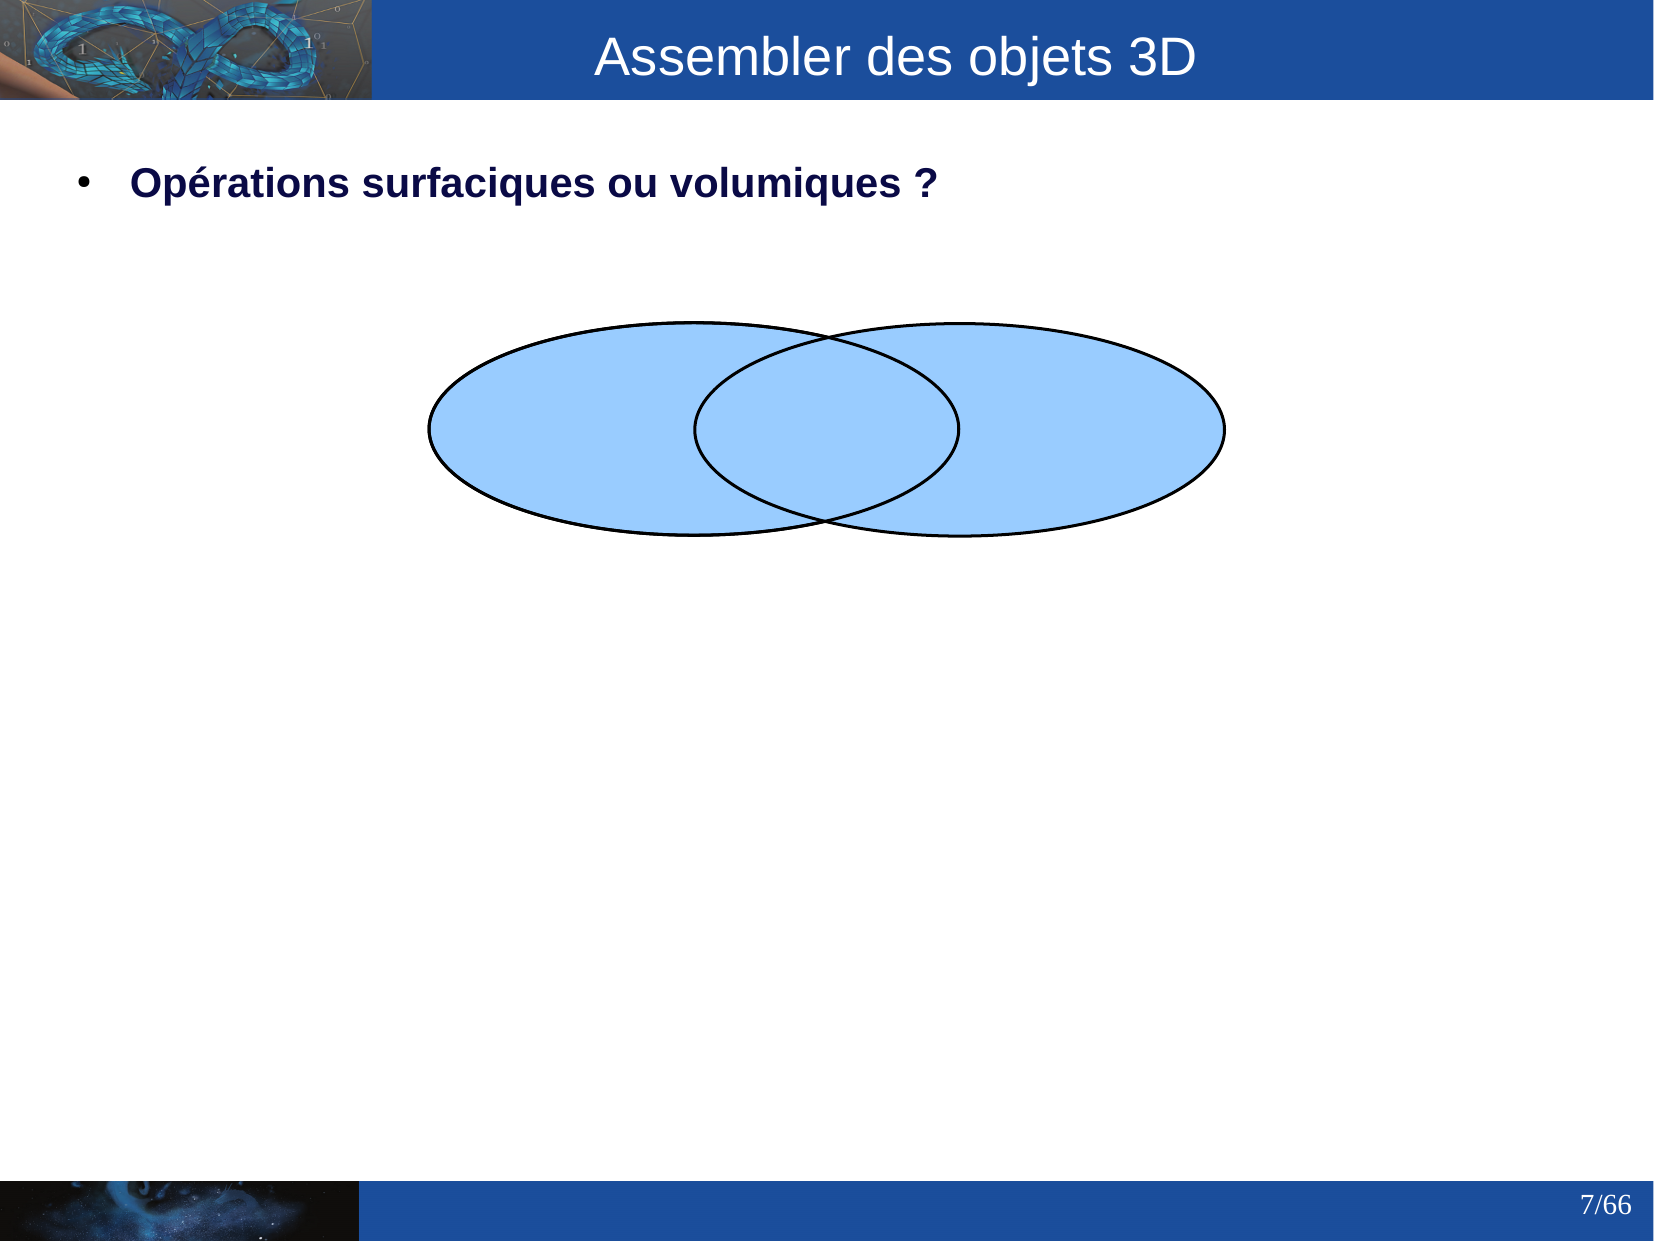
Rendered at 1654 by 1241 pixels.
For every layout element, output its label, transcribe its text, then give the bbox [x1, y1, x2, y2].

text_box [829, 323, 1225, 537]
picture [0, 0, 1654, 100]
picture [0, 1181, 1654, 1241]
text_box [431, 325, 957, 533]
title Assembler des objets 3D [387, 10, 1407, 102]
list Opérations surfaciques ou volumiques ? [58, 159, 1600, 1145]
